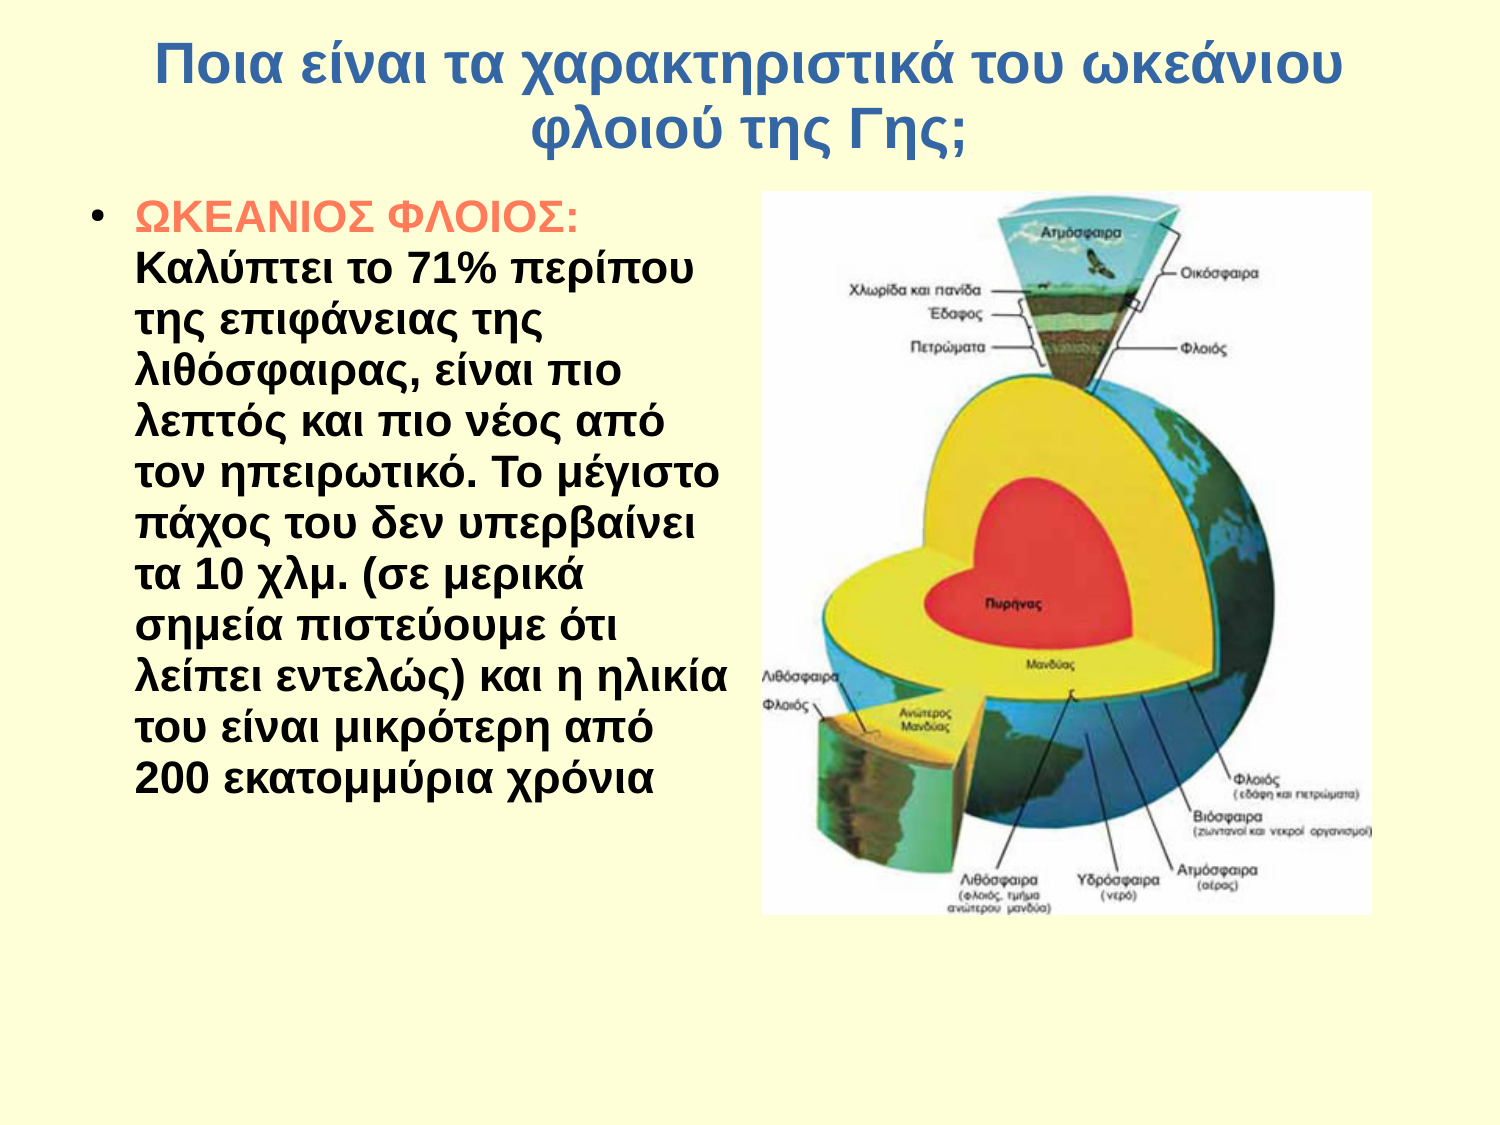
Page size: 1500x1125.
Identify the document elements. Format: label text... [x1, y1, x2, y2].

title Ποια είναι τα χαρακτηριστικά του ωκεάνιου φλοιού της Γης; [75, 31, 1425, 162]
picture [762, 191, 1372, 915]
list ΩΚΕΑΝΙΟΣ ΦΛΟΙΟΣ: Καλύπτει το 71% περίπου της επιφάνειας της λιθόσφαιρας, είναι πιο λεπτός και πιο νέος από τον ηπειρωτικό. Το μέγιστο πάχος του δεν υπερβαίνει τα 10 χλμ. (σε μερικά σημεία πιστεύουμε ότι λείπει εντελώς) και η ηλικία του είναι μικρότερη από 200 εκατομμύρια χρόνια [75, 191, 734, 844]
